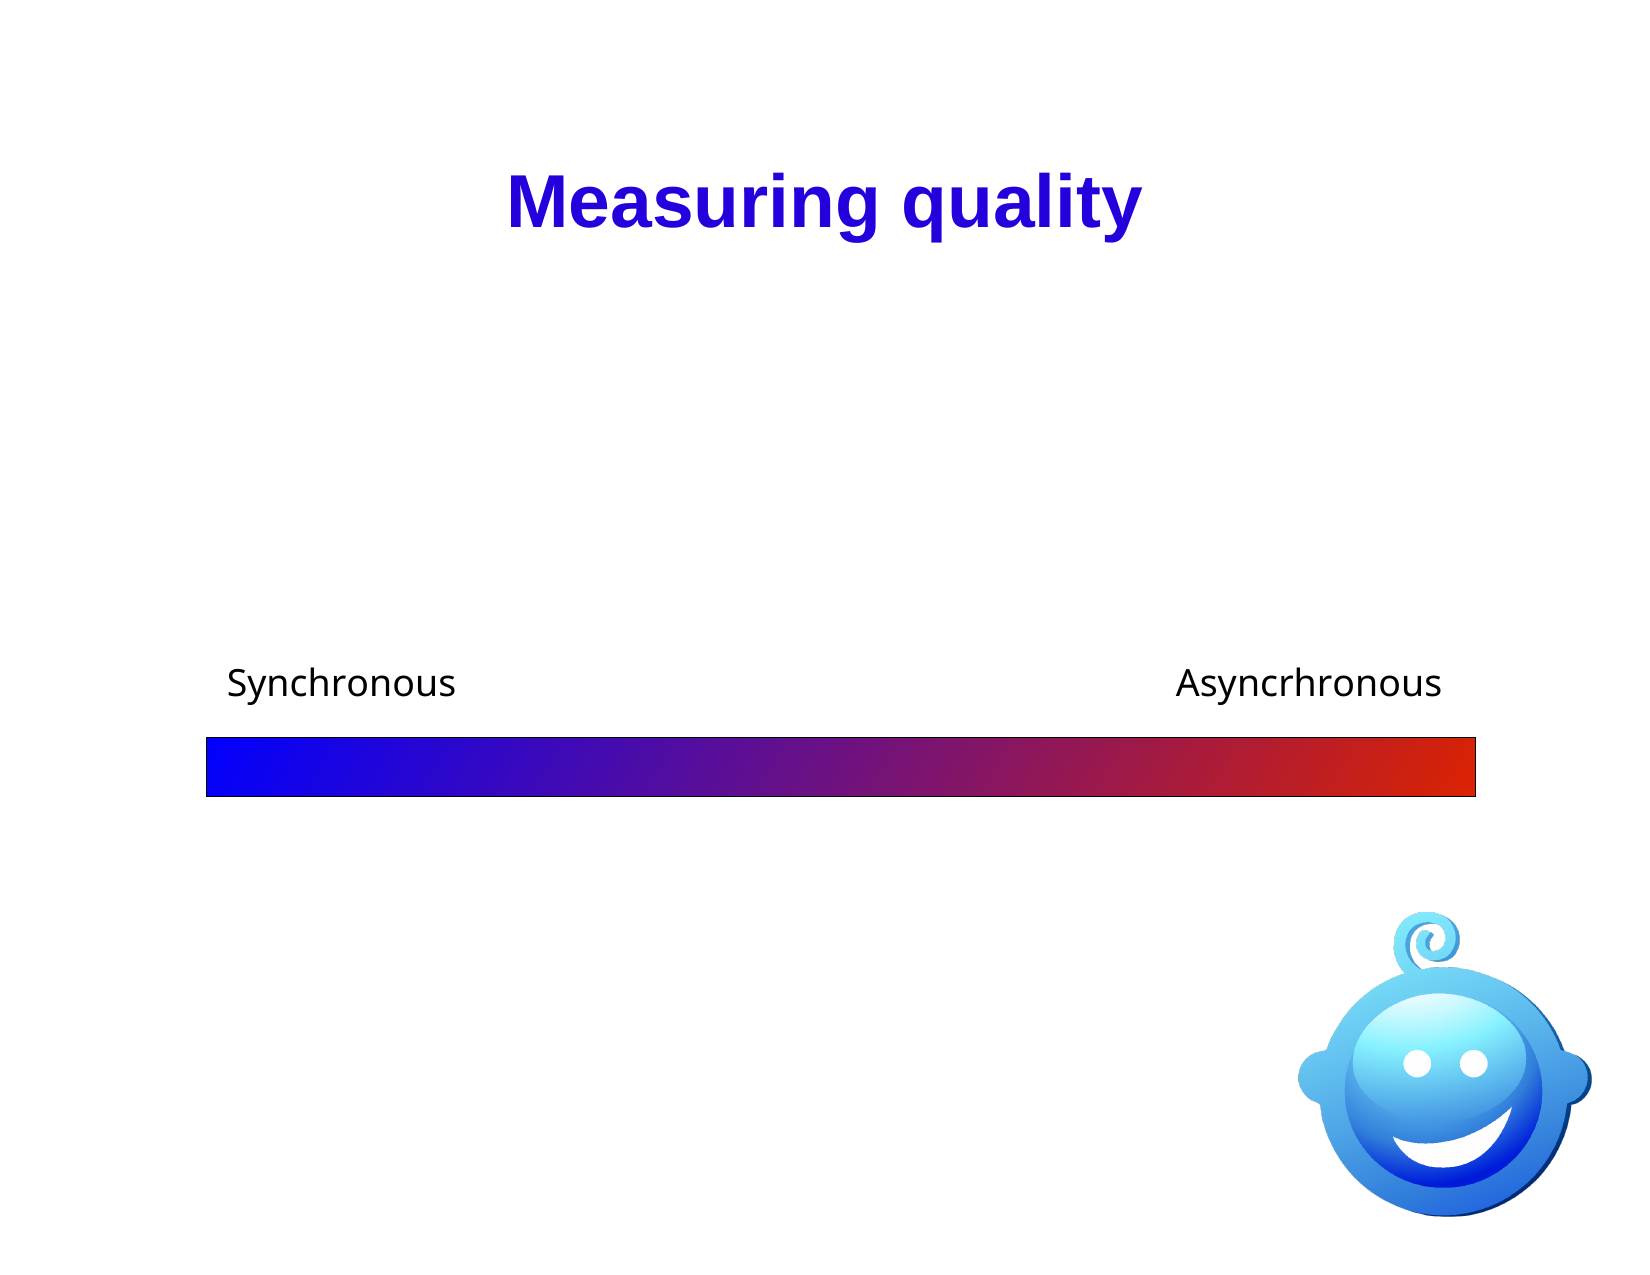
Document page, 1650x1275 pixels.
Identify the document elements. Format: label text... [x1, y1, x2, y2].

picture [1298, 911, 1592, 1217]
text_box [206, 737, 1476, 797]
text_box Synchronous [212, 649, 482, 723]
title Measuring quality [135, 104, 1515, 299]
text_box Asyncrhronous [1161, 649, 1475, 723]
